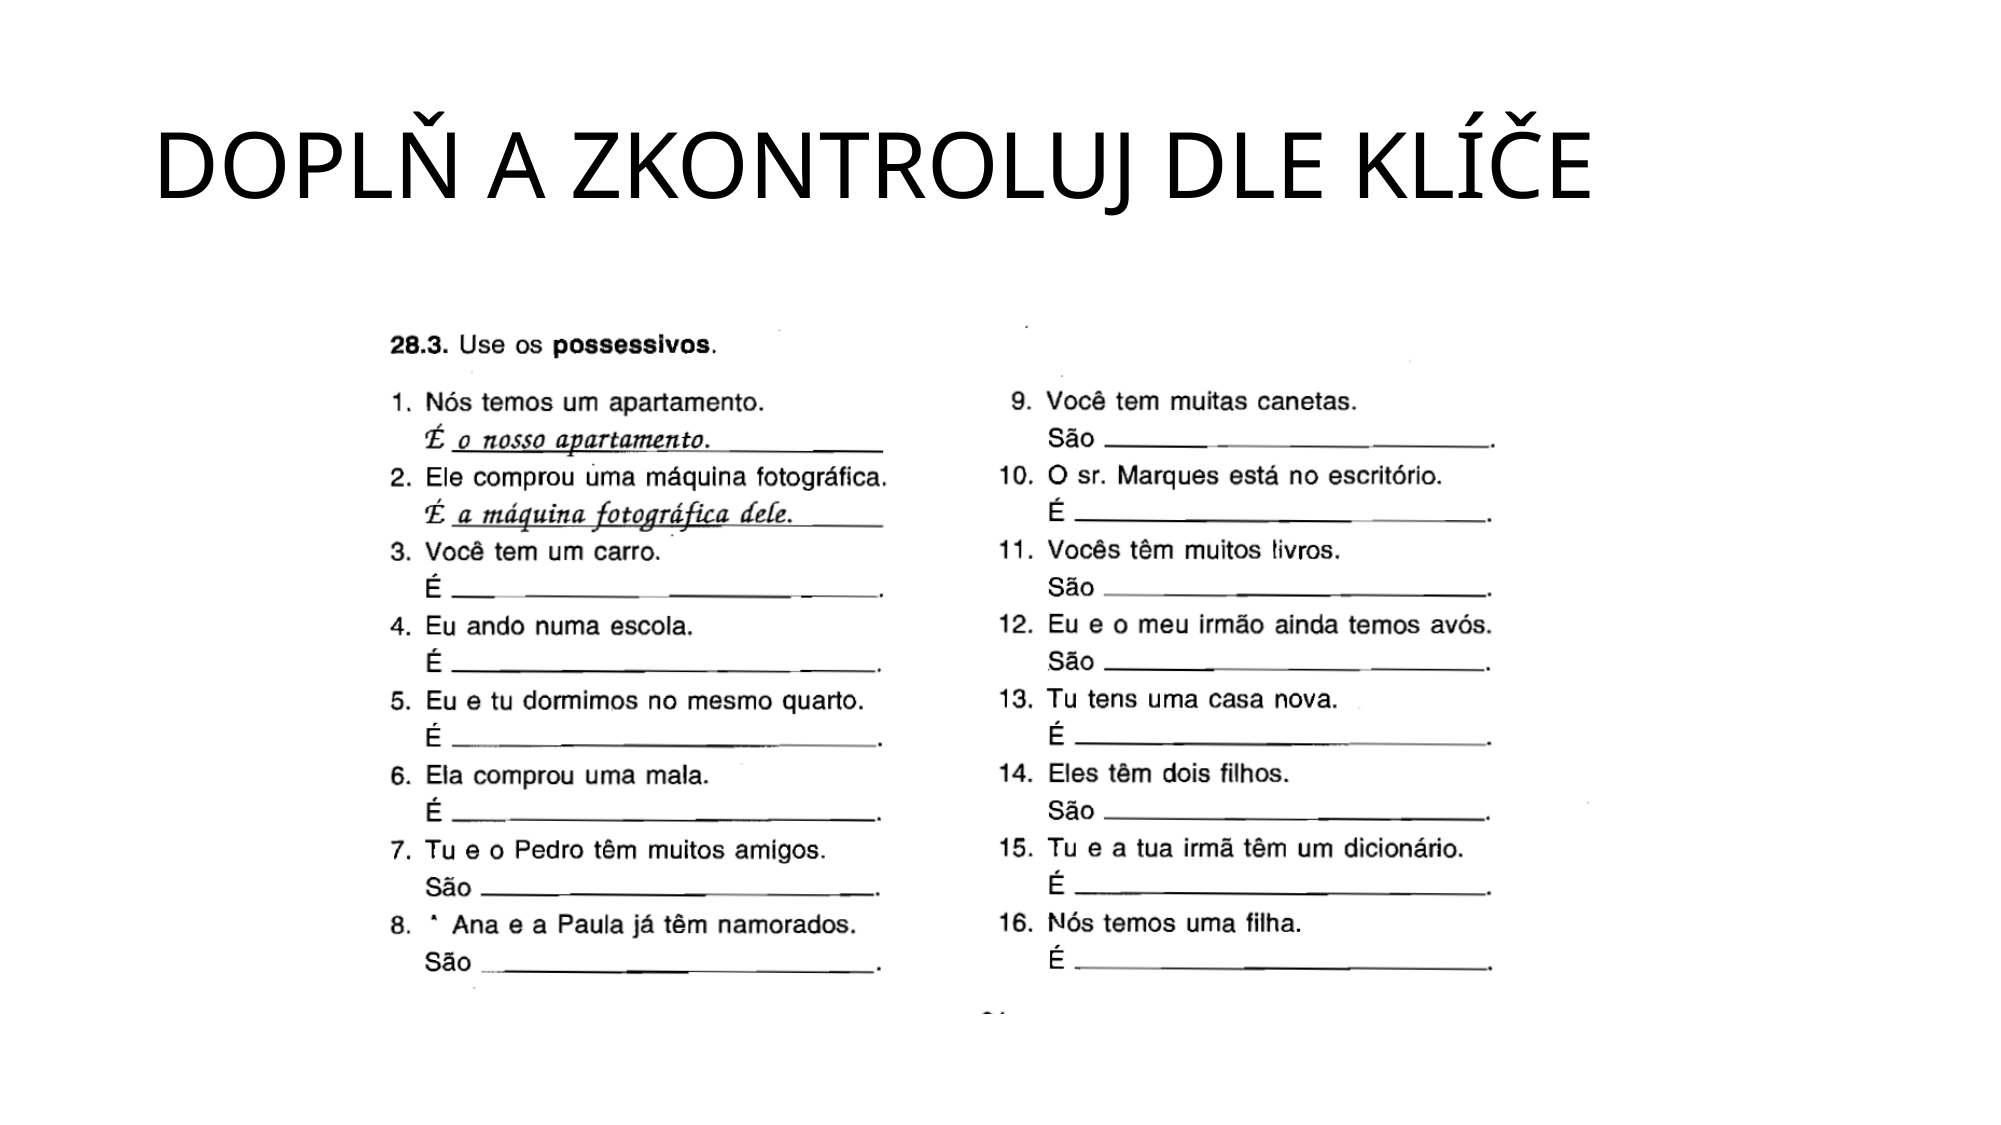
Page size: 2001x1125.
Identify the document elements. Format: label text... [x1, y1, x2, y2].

title DOPLŇ A ZKONTROLUJ DLE KLÍČE [137, 59, 1863, 278]
picture [366, 299, 1634, 1014]
